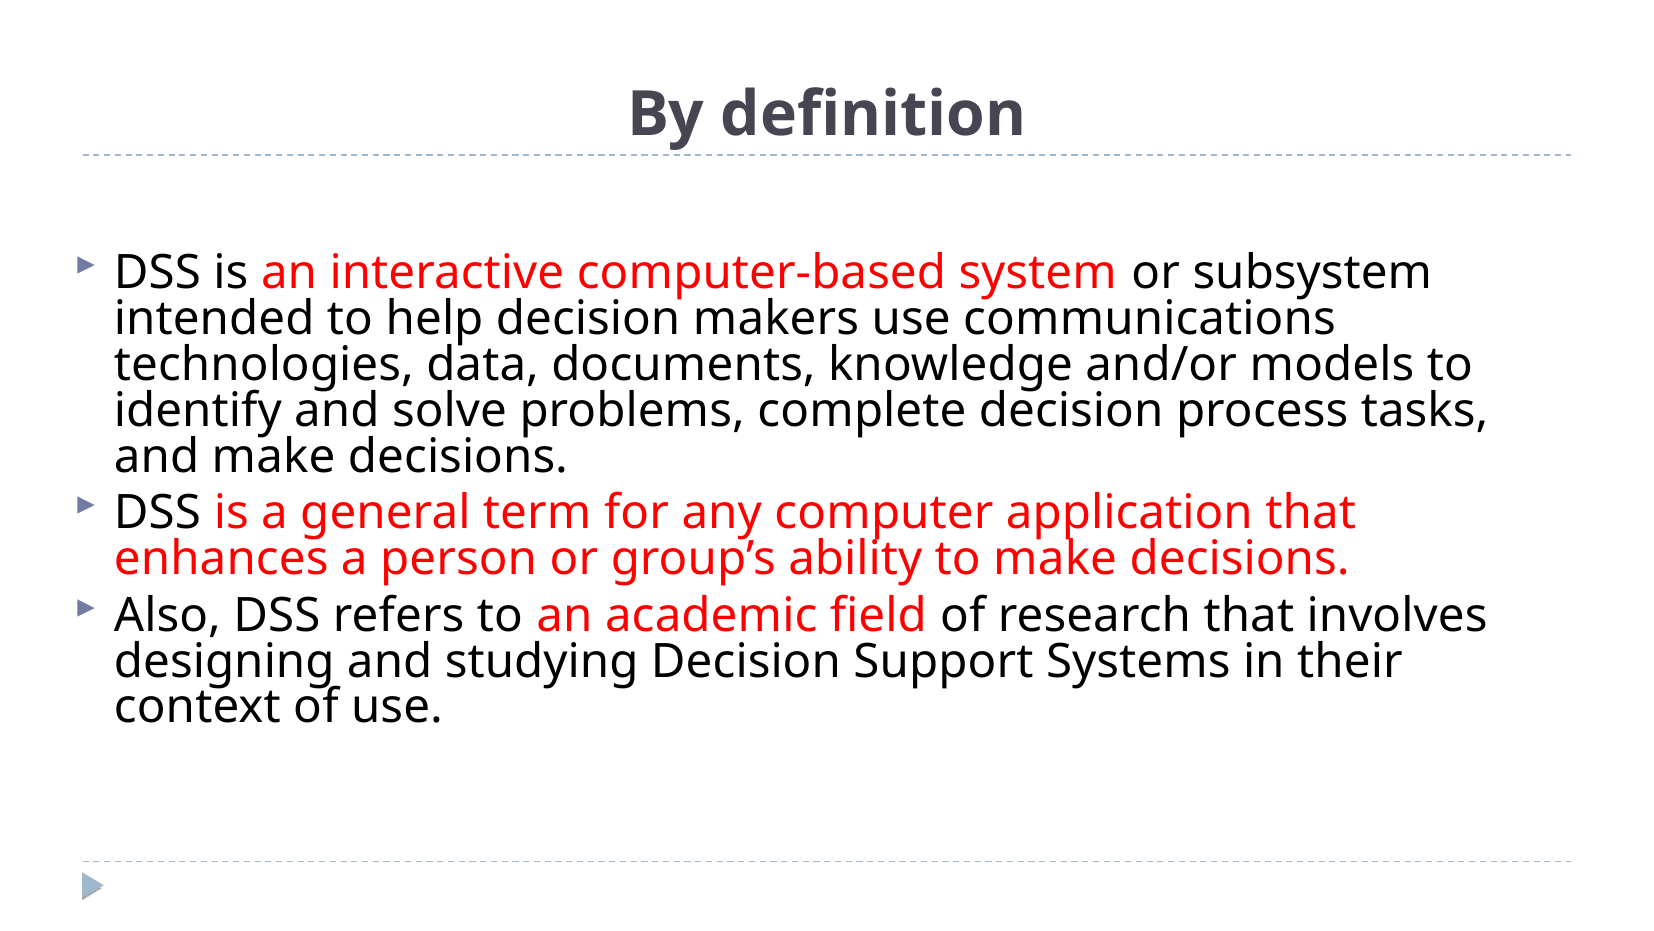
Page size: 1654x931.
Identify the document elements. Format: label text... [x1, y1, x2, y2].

list DSS is an interactive computer-based system or subsystem intended to help decision makers use communications technologies, data, documents, knowledge and/or models to identify and solve problems, complete decision process tasks, and make decisions. DSS is a general term for any computer application that enhances a person or group’s ability to make decisions. Also, DSS refers to an academic field of research that involves designing and studying Decision Support Systems in their context of use. [59, 245, 1575, 744]
title By definition [82, 20, 1571, 155]
